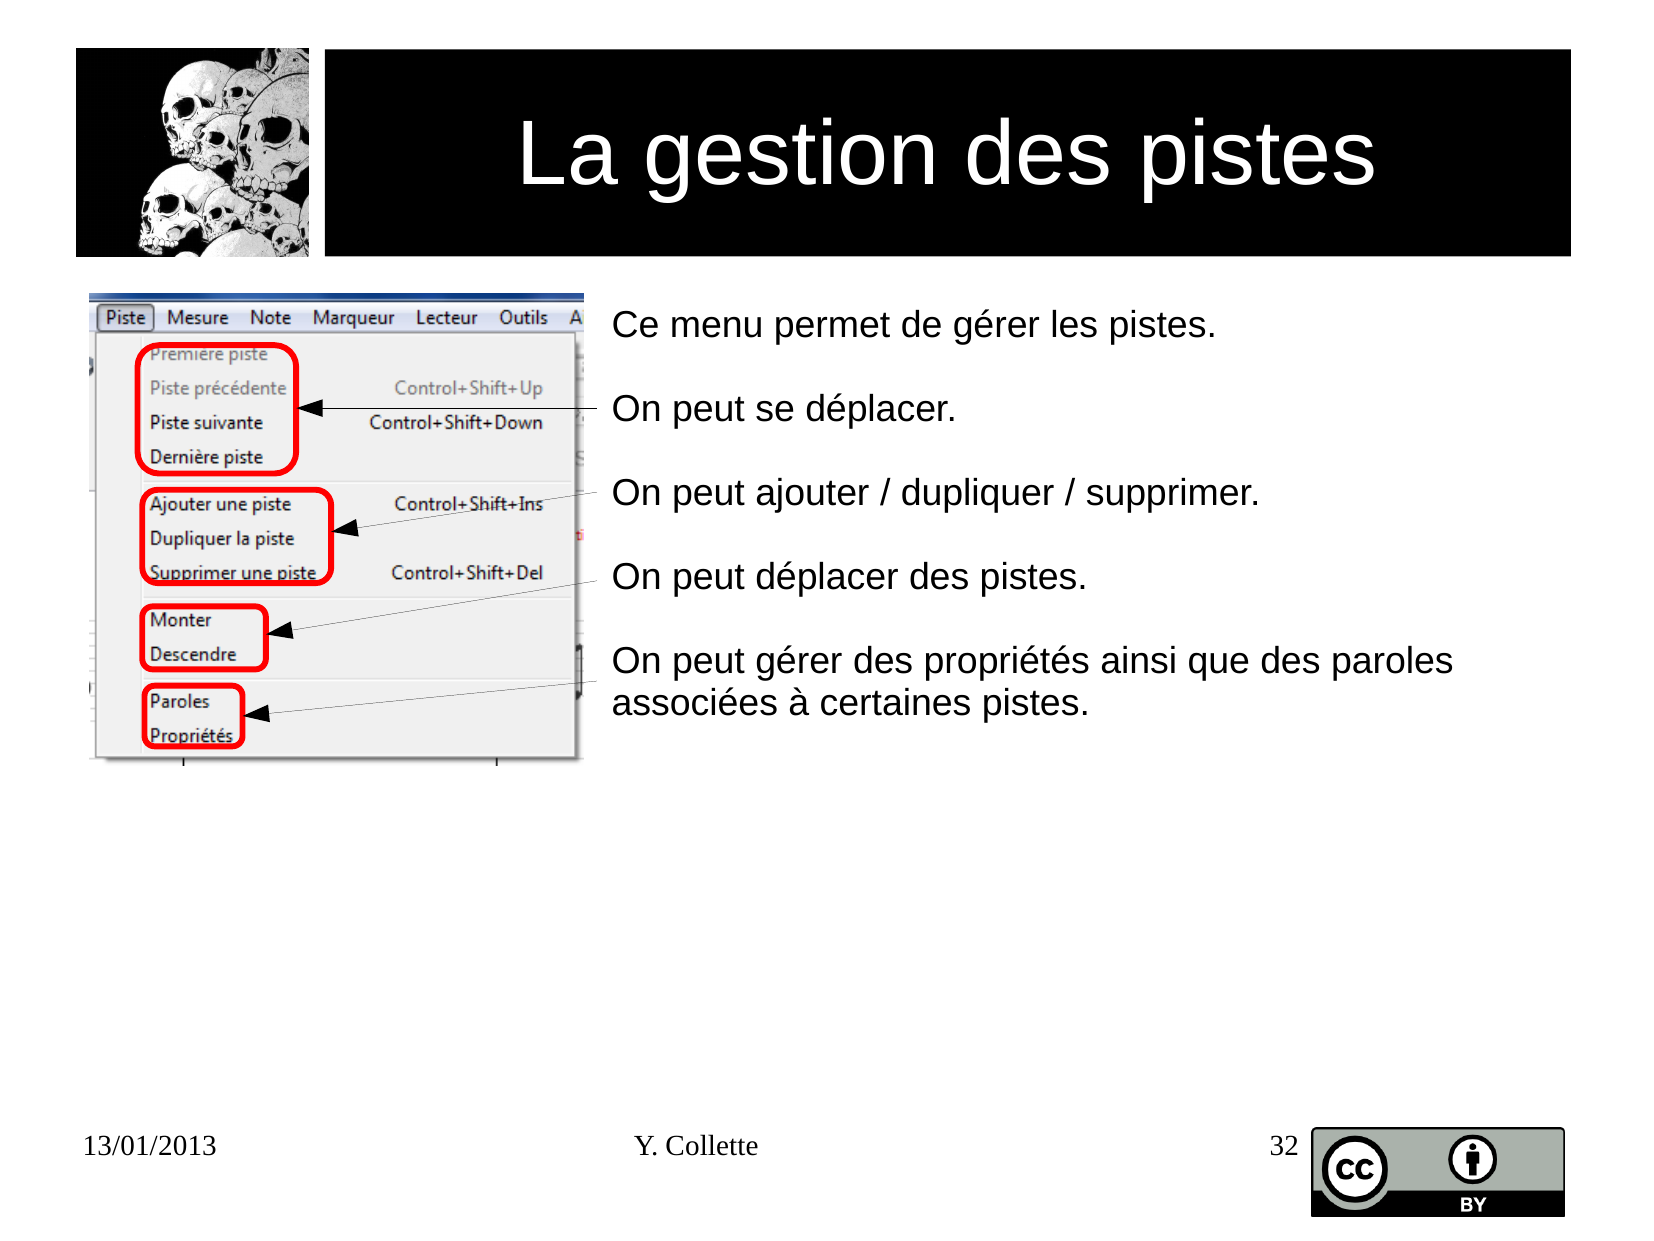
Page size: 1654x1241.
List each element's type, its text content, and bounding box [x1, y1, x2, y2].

picture [76, 48, 309, 257]
text_box Ce menu permet de gérer les pistes. On peut se déplacer. On peut ajouter / dupliquer / supprimer. On peut déplacer des pistes. On peut gérer des propriétés ainsi que des paroles associées à certaines pistes. [596, 296, 1570, 731]
picture [89, 293, 584, 766]
picture [141, 349, 293, 470]
picture [146, 493, 328, 580]
title La gestion des pistes [324, 49, 1571, 257]
picture [1311, 1127, 1565, 1217]
picture [146, 610, 262, 666]
picture [148, 689, 239, 743]
